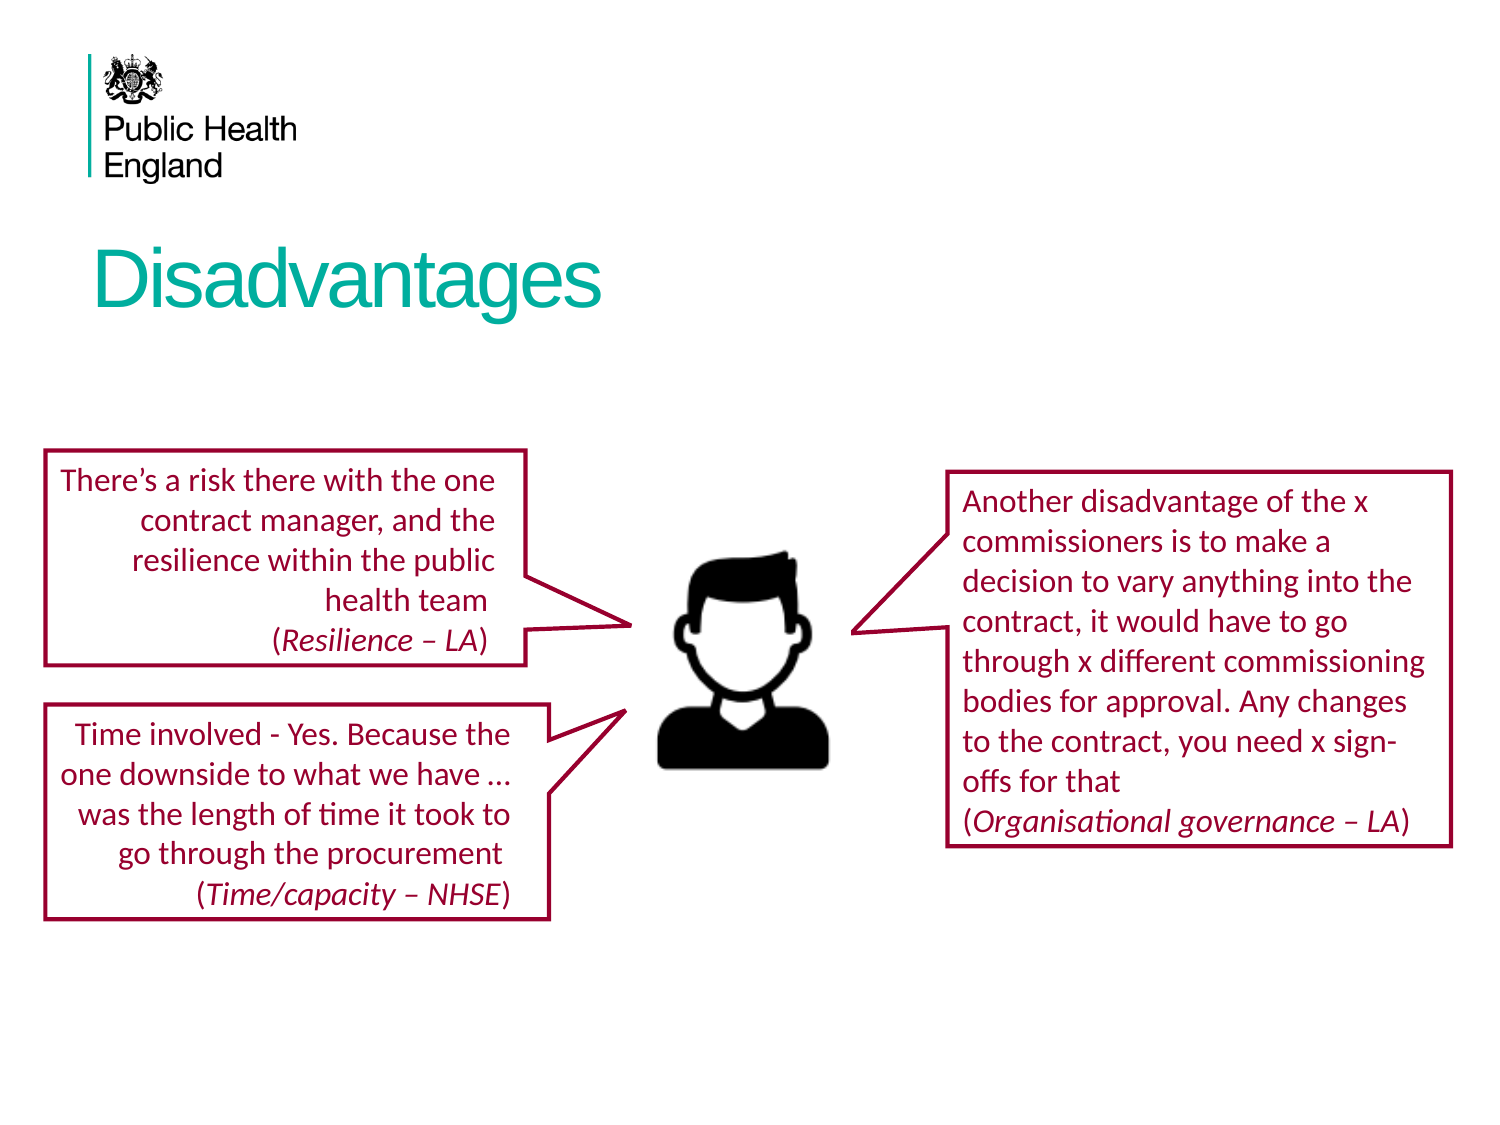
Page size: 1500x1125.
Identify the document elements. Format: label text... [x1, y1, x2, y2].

text_box Another disadvantage of the x commissioners is to make a decision to vary anything into the contract, it would have to go through x different commissioning bodies for approval. Any changes to the contract, you need x sign-offs for that (Organisational governance – LA) [857, 471, 1452, 847]
text_box Time involved - Yes. Because the one downside to what we have … was the length of time it took to go through the procurement (Time/capacity – NHSE) [45, 704, 626, 920]
text_box There’s a risk there with the one contract manager, and the resilience within the public health team (Resilience – LA) [45, 450, 632, 666]
picture [640, 538, 857, 807]
title Disadvantages [91, 224, 1409, 331]
